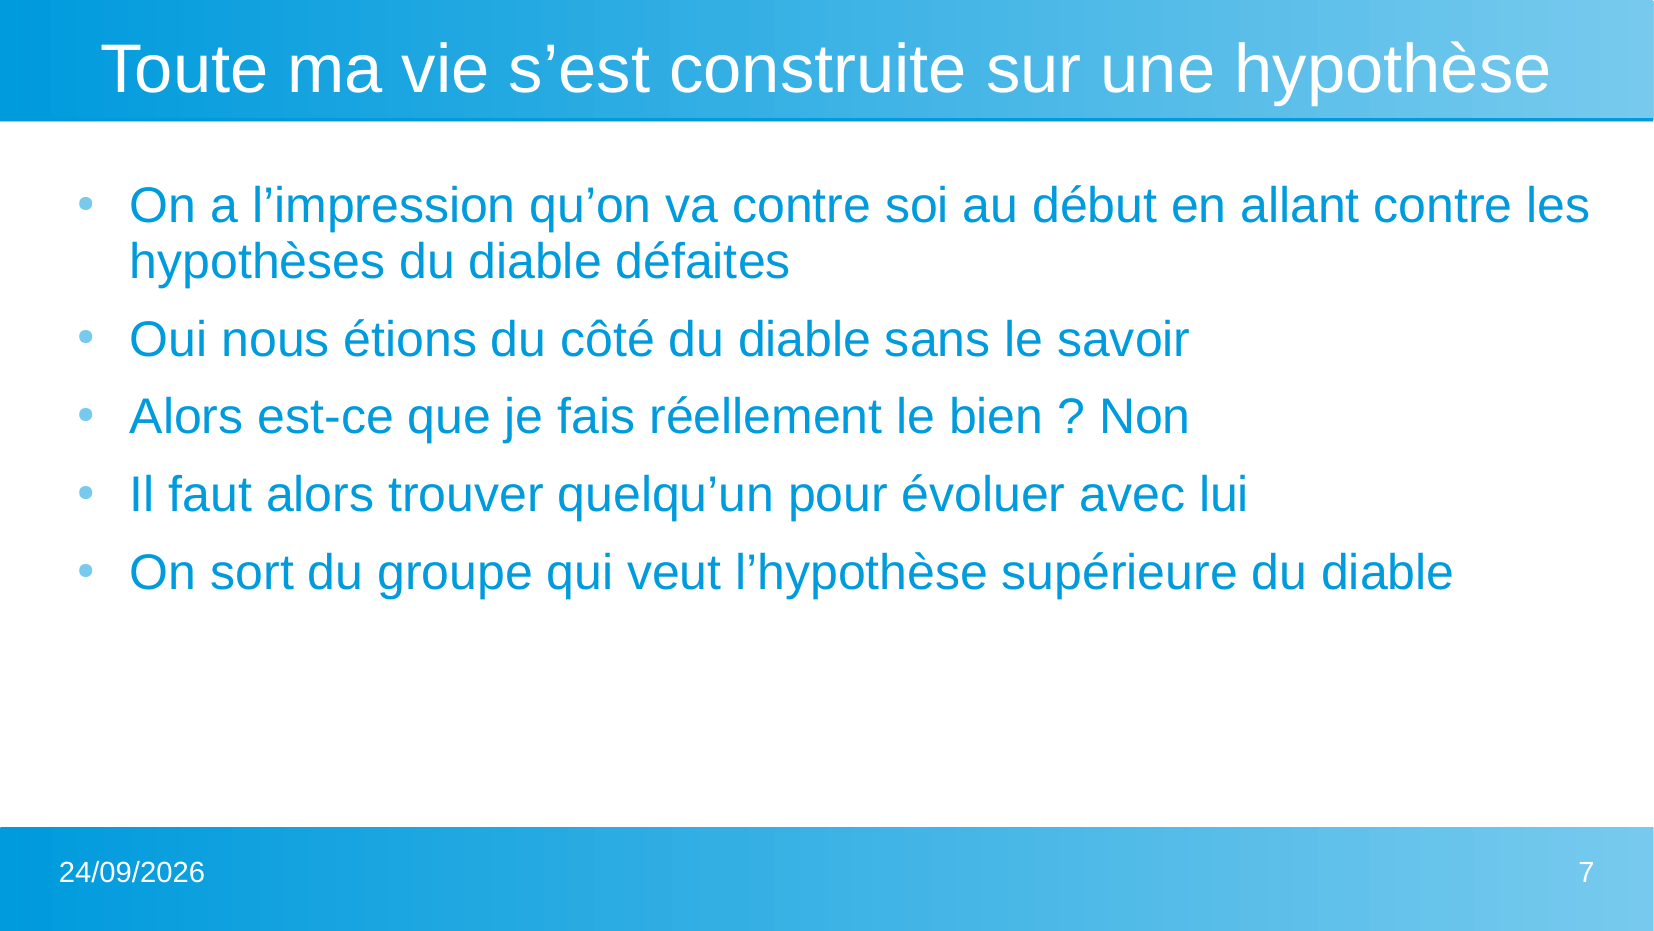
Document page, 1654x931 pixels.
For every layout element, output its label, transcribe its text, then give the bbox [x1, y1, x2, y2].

list On a l’impression qu’on va contre soi au début en allant contre les hypothèses du diable défaites Oui nous étions du côté du diable sans le savoir Alors est-ce que je fais réellement le bien ? Non Il faut alors trouver quelqu’un pour évoluer avec lui On sort du groupe qui veut l’hypothèse supérieure du diable [59, 177, 1595, 768]
title Toute ma vie s’est construite sur une hypothèse [59, 29, 1595, 108]
